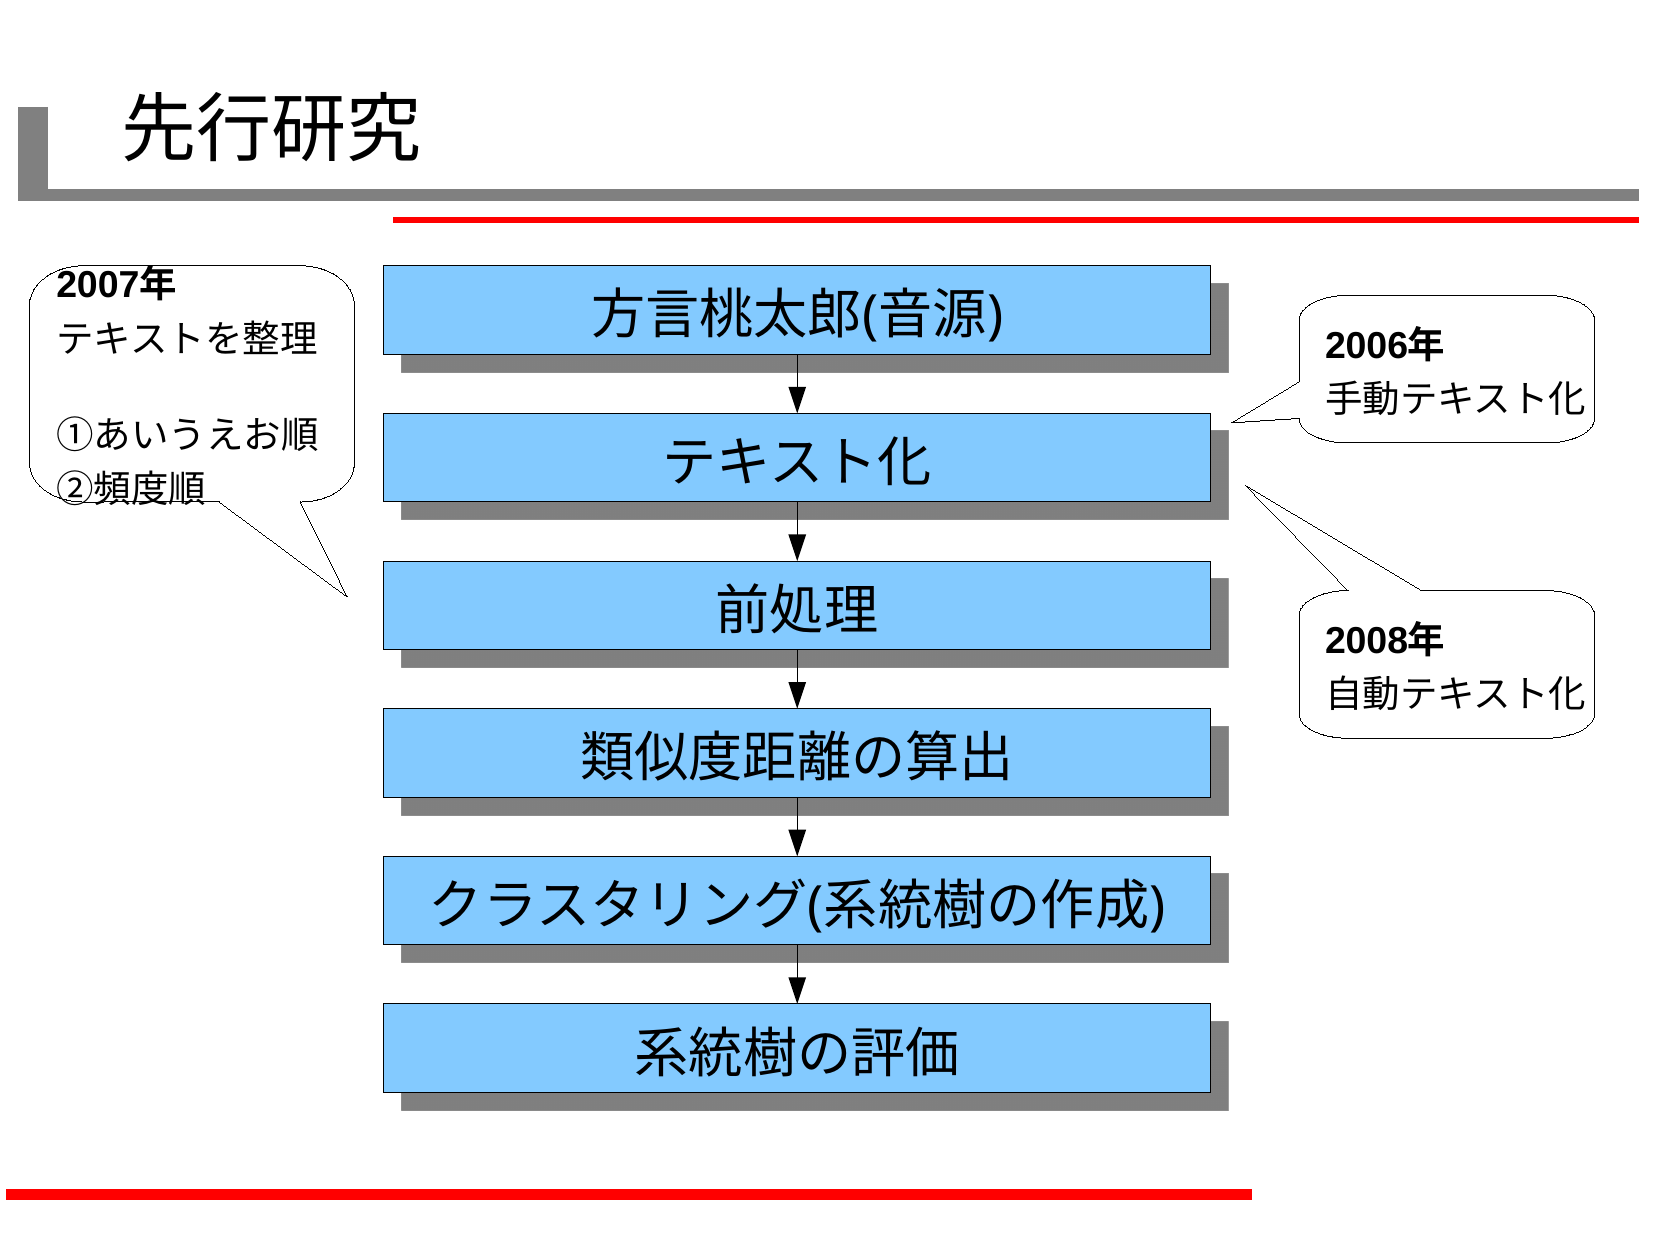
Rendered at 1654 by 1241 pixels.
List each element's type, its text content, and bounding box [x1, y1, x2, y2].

text_box テキスト化 [383, 413, 1211, 502]
text_box 類似度距離の算出 [383, 708, 1211, 798]
text_box 系統樹の評価 [383, 1003, 1211, 1093]
text_box 方言桃太郎(音源) [383, 265, 1211, 355]
text_box 2008年 自動テキスト化 [1245, 485, 1595, 739]
text_box クラスタリング(系統樹の作成) [383, 856, 1211, 945]
text_box 2007年 テキストを整理 ①あいうえお順 ②頻度順 [29, 265, 355, 597]
text_box 2006年 手動テキスト化 [1231, 295, 1595, 443]
title 先行研究 [121, 18, 1534, 226]
text_box 前処理 [383, 561, 1211, 650]
